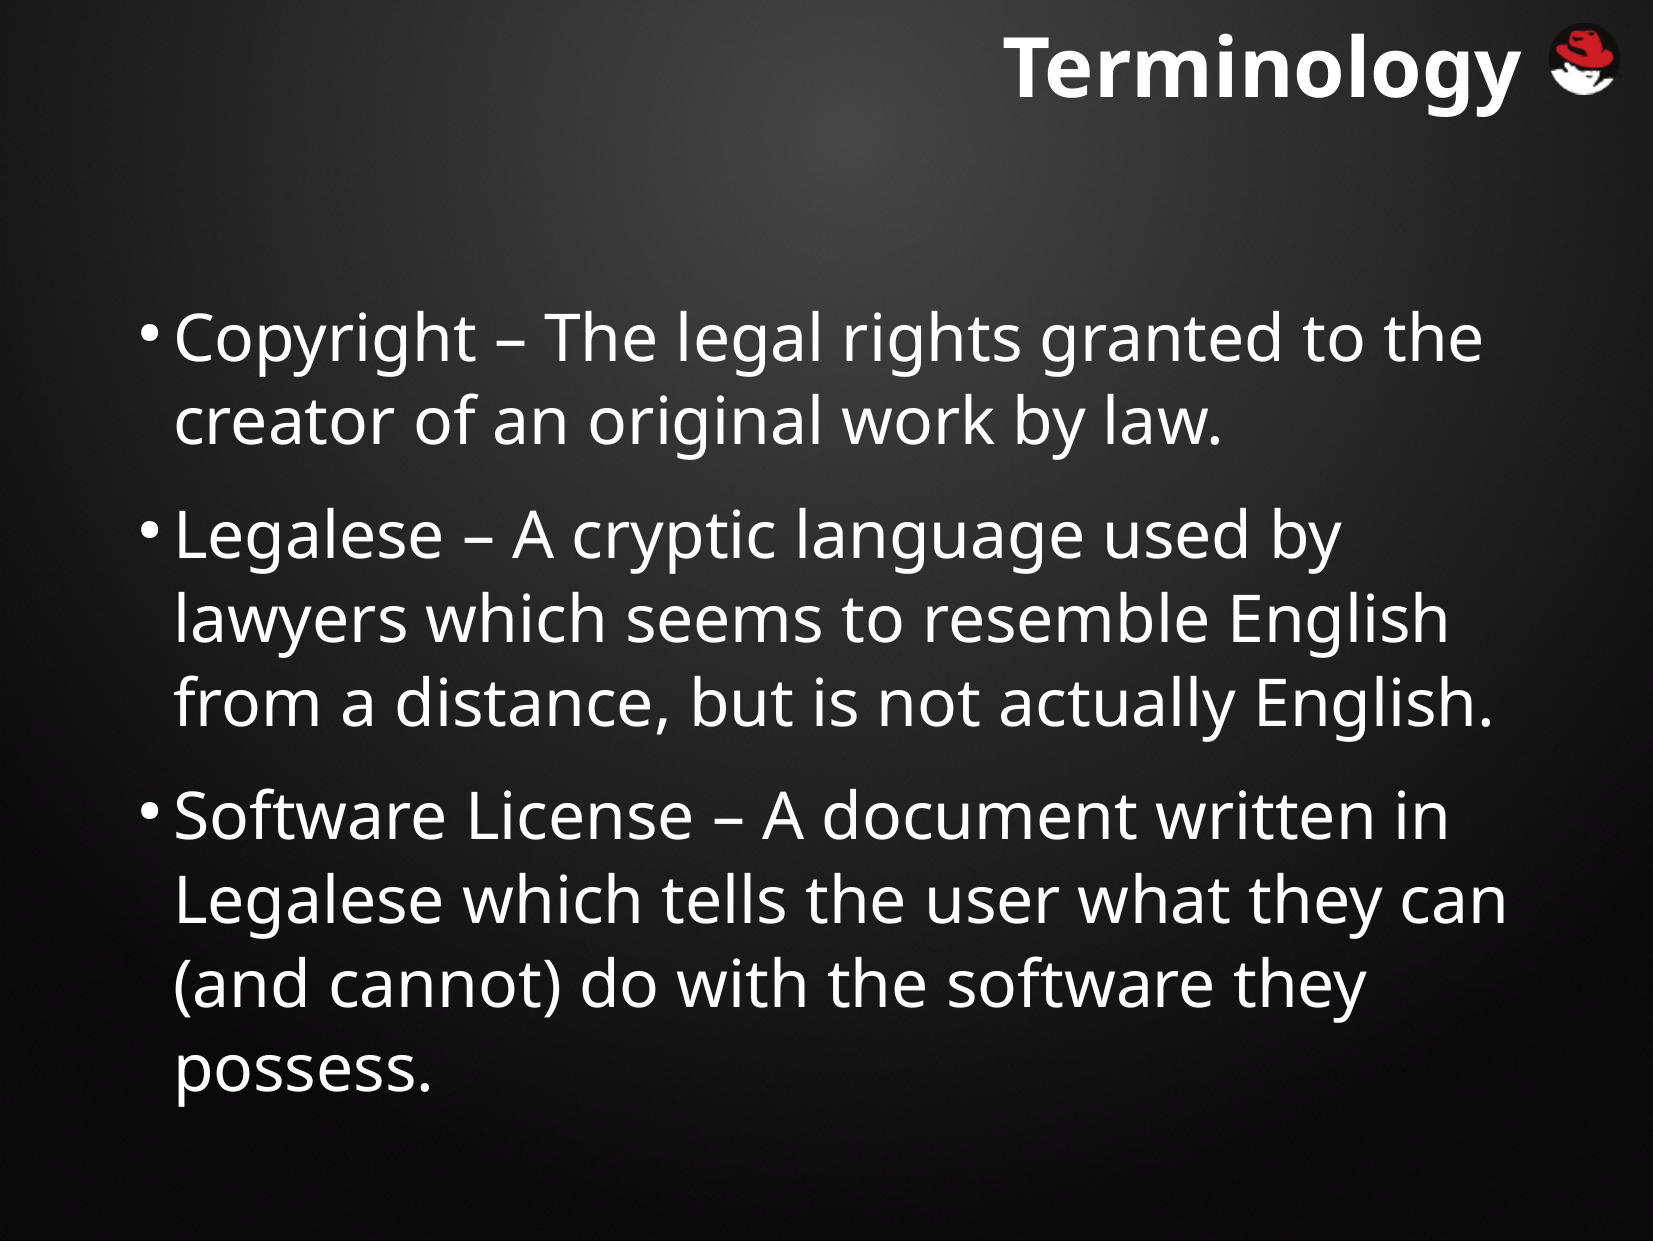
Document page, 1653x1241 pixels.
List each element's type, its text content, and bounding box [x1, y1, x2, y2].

picture [0, 0, 1653, 1240]
title Terminology [87, 10, 1523, 111]
list Copyright – The legal rights granted to the creator of an original work by law. Legalese – A cryptic language used by lawyers which seems to resemble English from a distance, but is not actually English. Software License – A document written in Legalese which tells the user what they can (and cannot) do with the software they possess. [82, 290, 1570, 1110]
